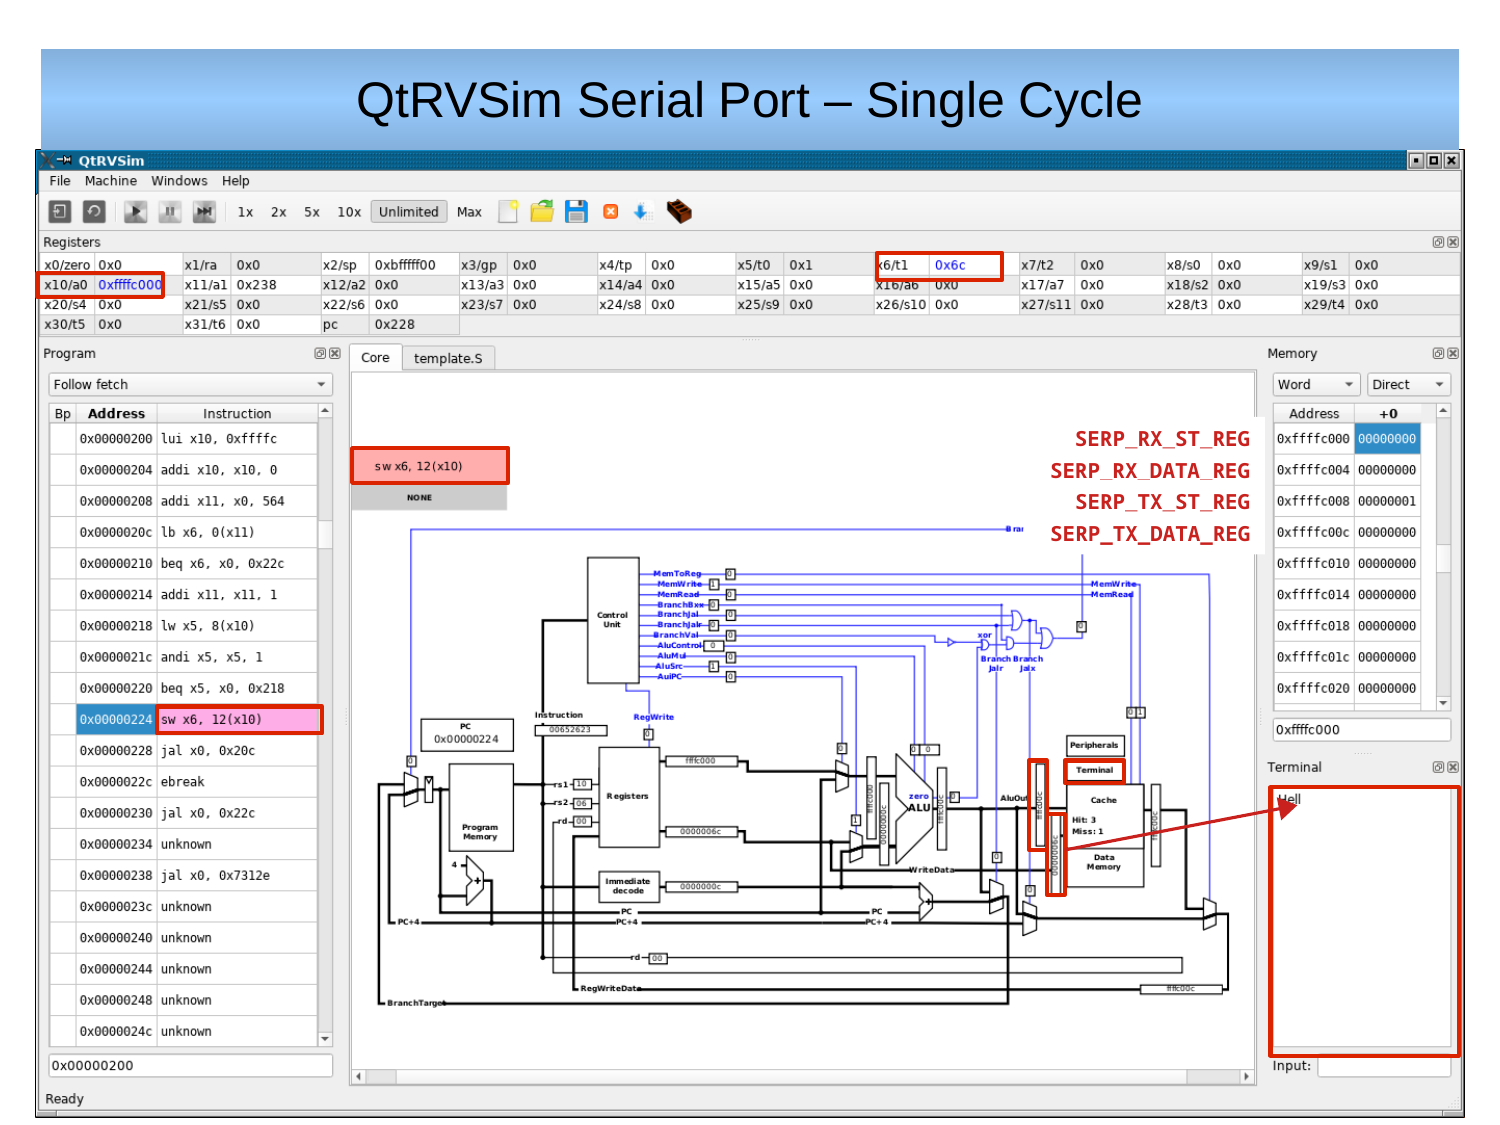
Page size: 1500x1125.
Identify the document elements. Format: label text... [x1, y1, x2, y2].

text_box SERP_RX_DATA_REG [1023, 448, 1265, 492]
picture [107, 156, 144, 165]
picture [57, 157, 70, 162]
text_box SERP_TX_DATA_REG [1023, 511, 1265, 555]
picture [40, 275, 161, 295]
picture [35, 149, 1465, 1118]
text_box SERP_RX_ST_REG [1059, 417, 1265, 448]
title QtRVSim Serial Port – Single Cycle [41, 49, 1459, 150]
text_box SERP_TX_ST_REG [1059, 480, 1265, 511]
picture [98, 157, 105, 165]
picture [79, 157, 94, 167]
